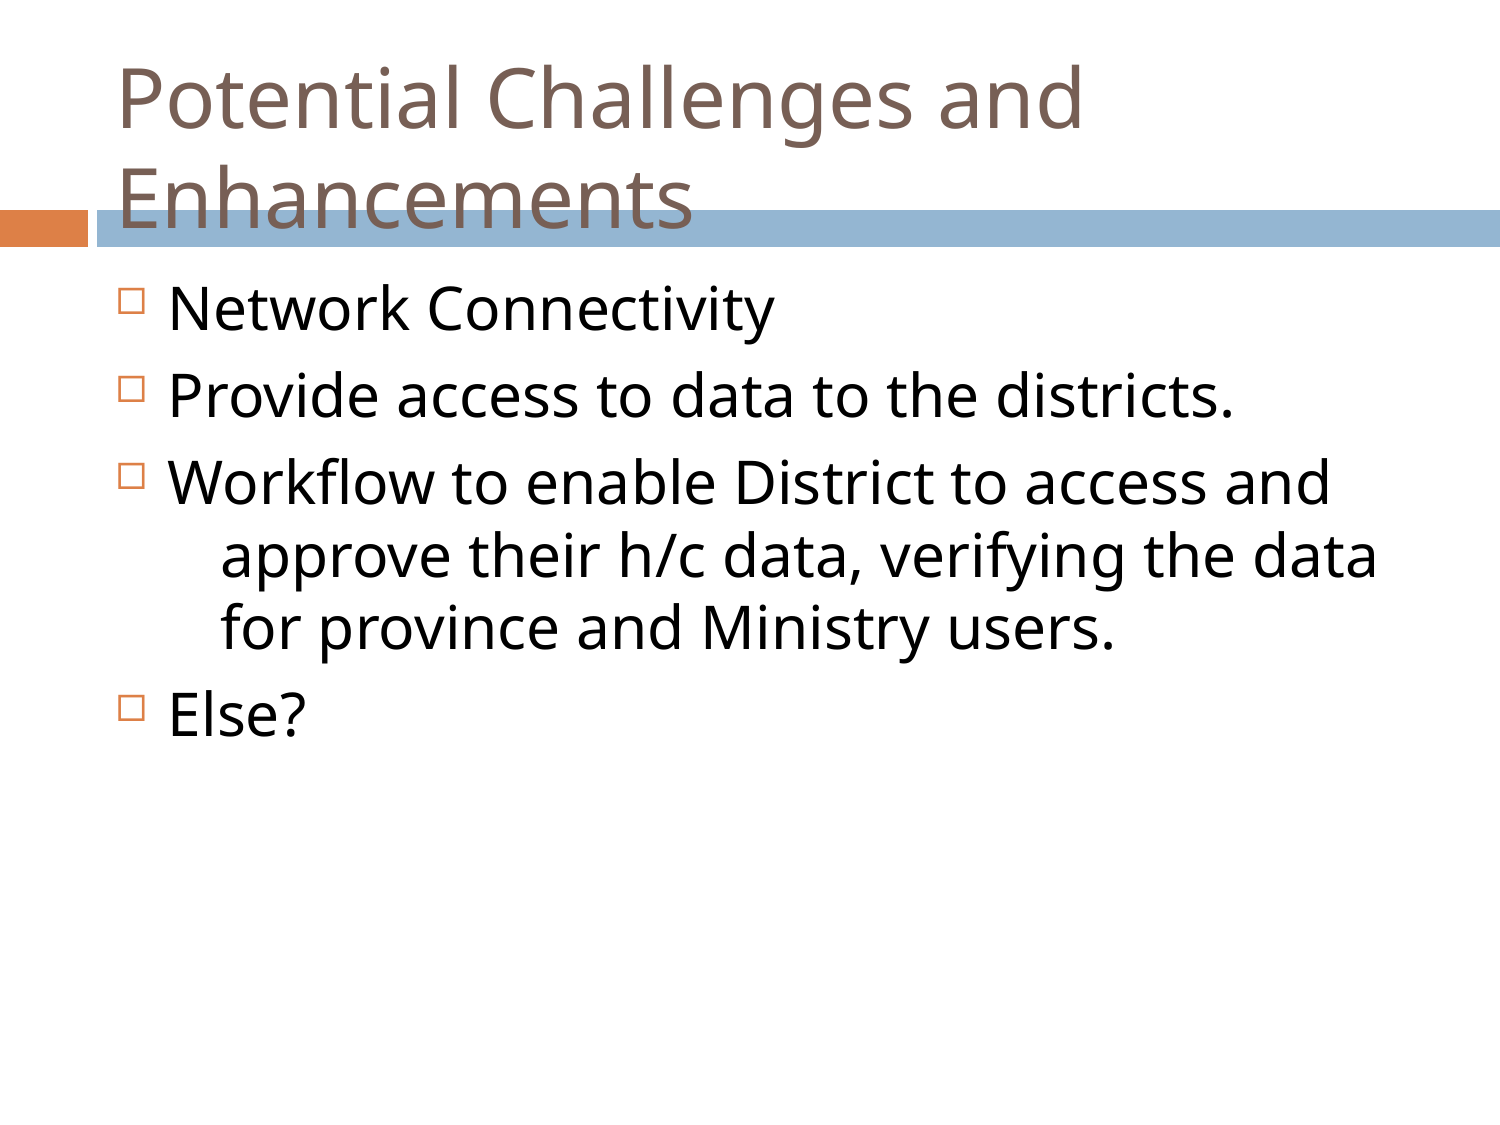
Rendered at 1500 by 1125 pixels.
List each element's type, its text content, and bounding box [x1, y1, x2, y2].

list Network Connectivity Provide access to data to the districts. Workflow to enable District to access and approve their h/c data, verifying the data for province and Ministry users. Else? [100, 262, 1438, 1000]
title Potential Challenges and Enhancements [100, 37, 1438, 201]
